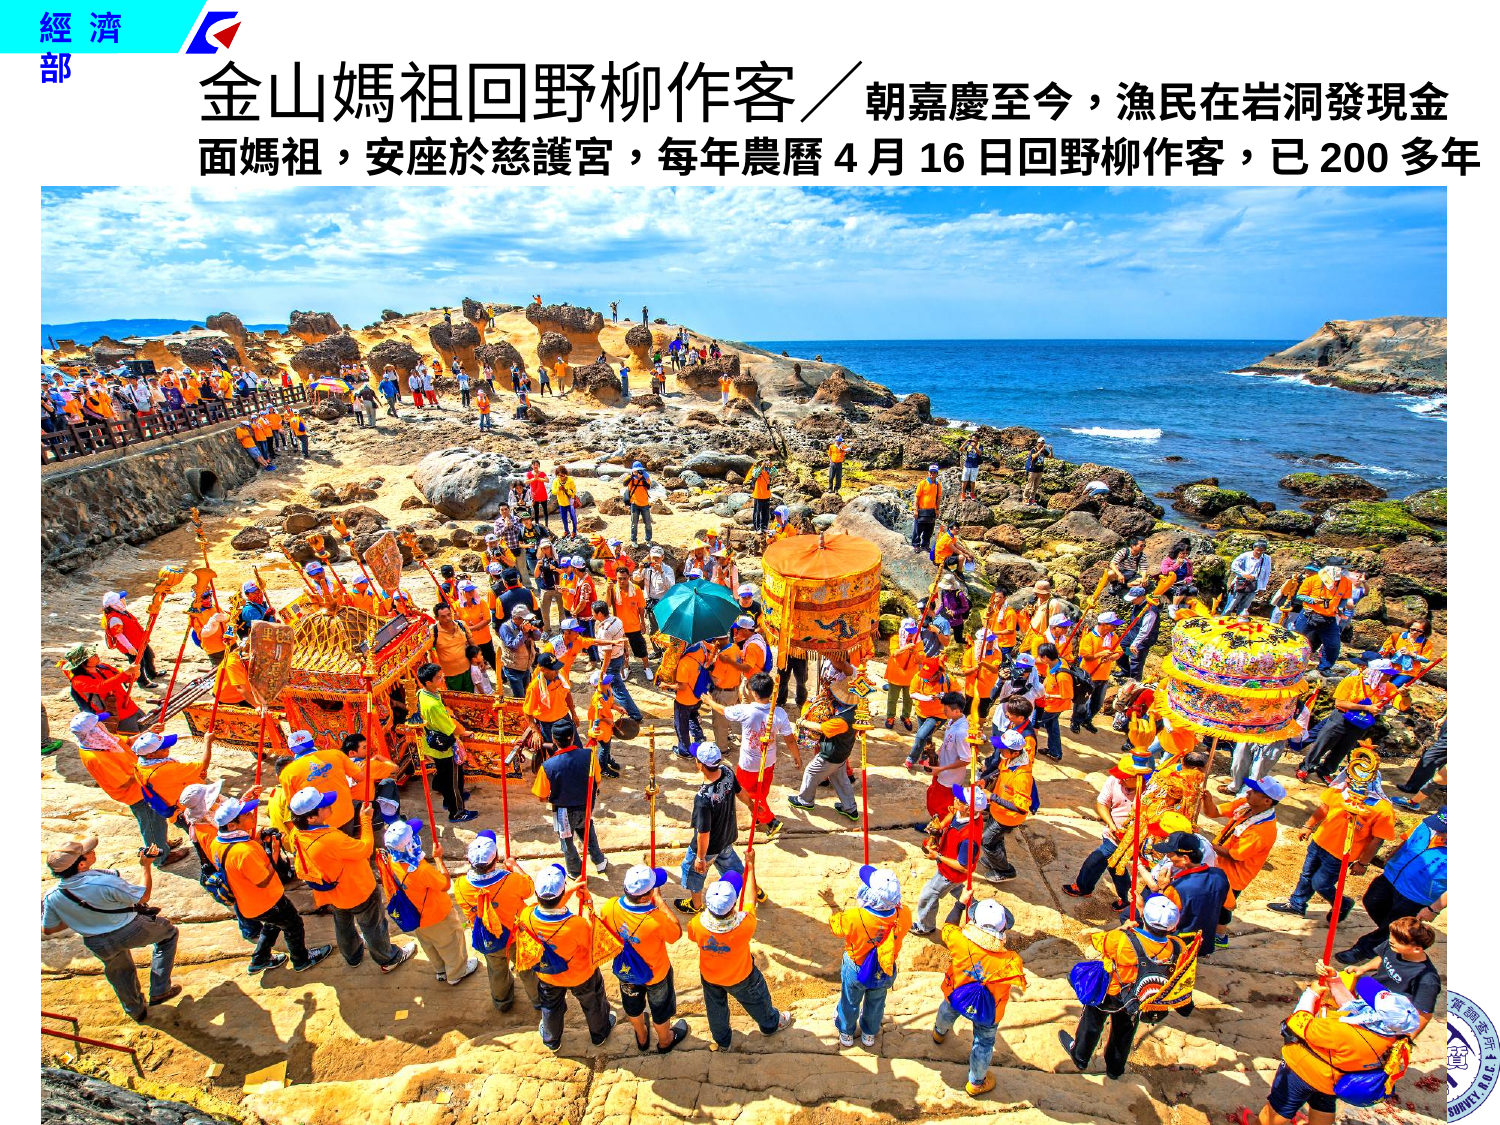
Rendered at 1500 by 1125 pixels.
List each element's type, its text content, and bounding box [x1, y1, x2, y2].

title 金山媽祖回野柳作客／朝嘉慶至今，漁民在岩洞發現金面媽祖，安座於慈護宮，每年農曆4月16日回野柳作客，已200多年 [183, 42, 1500, 161]
picture [41, 186, 1500, 1125]
